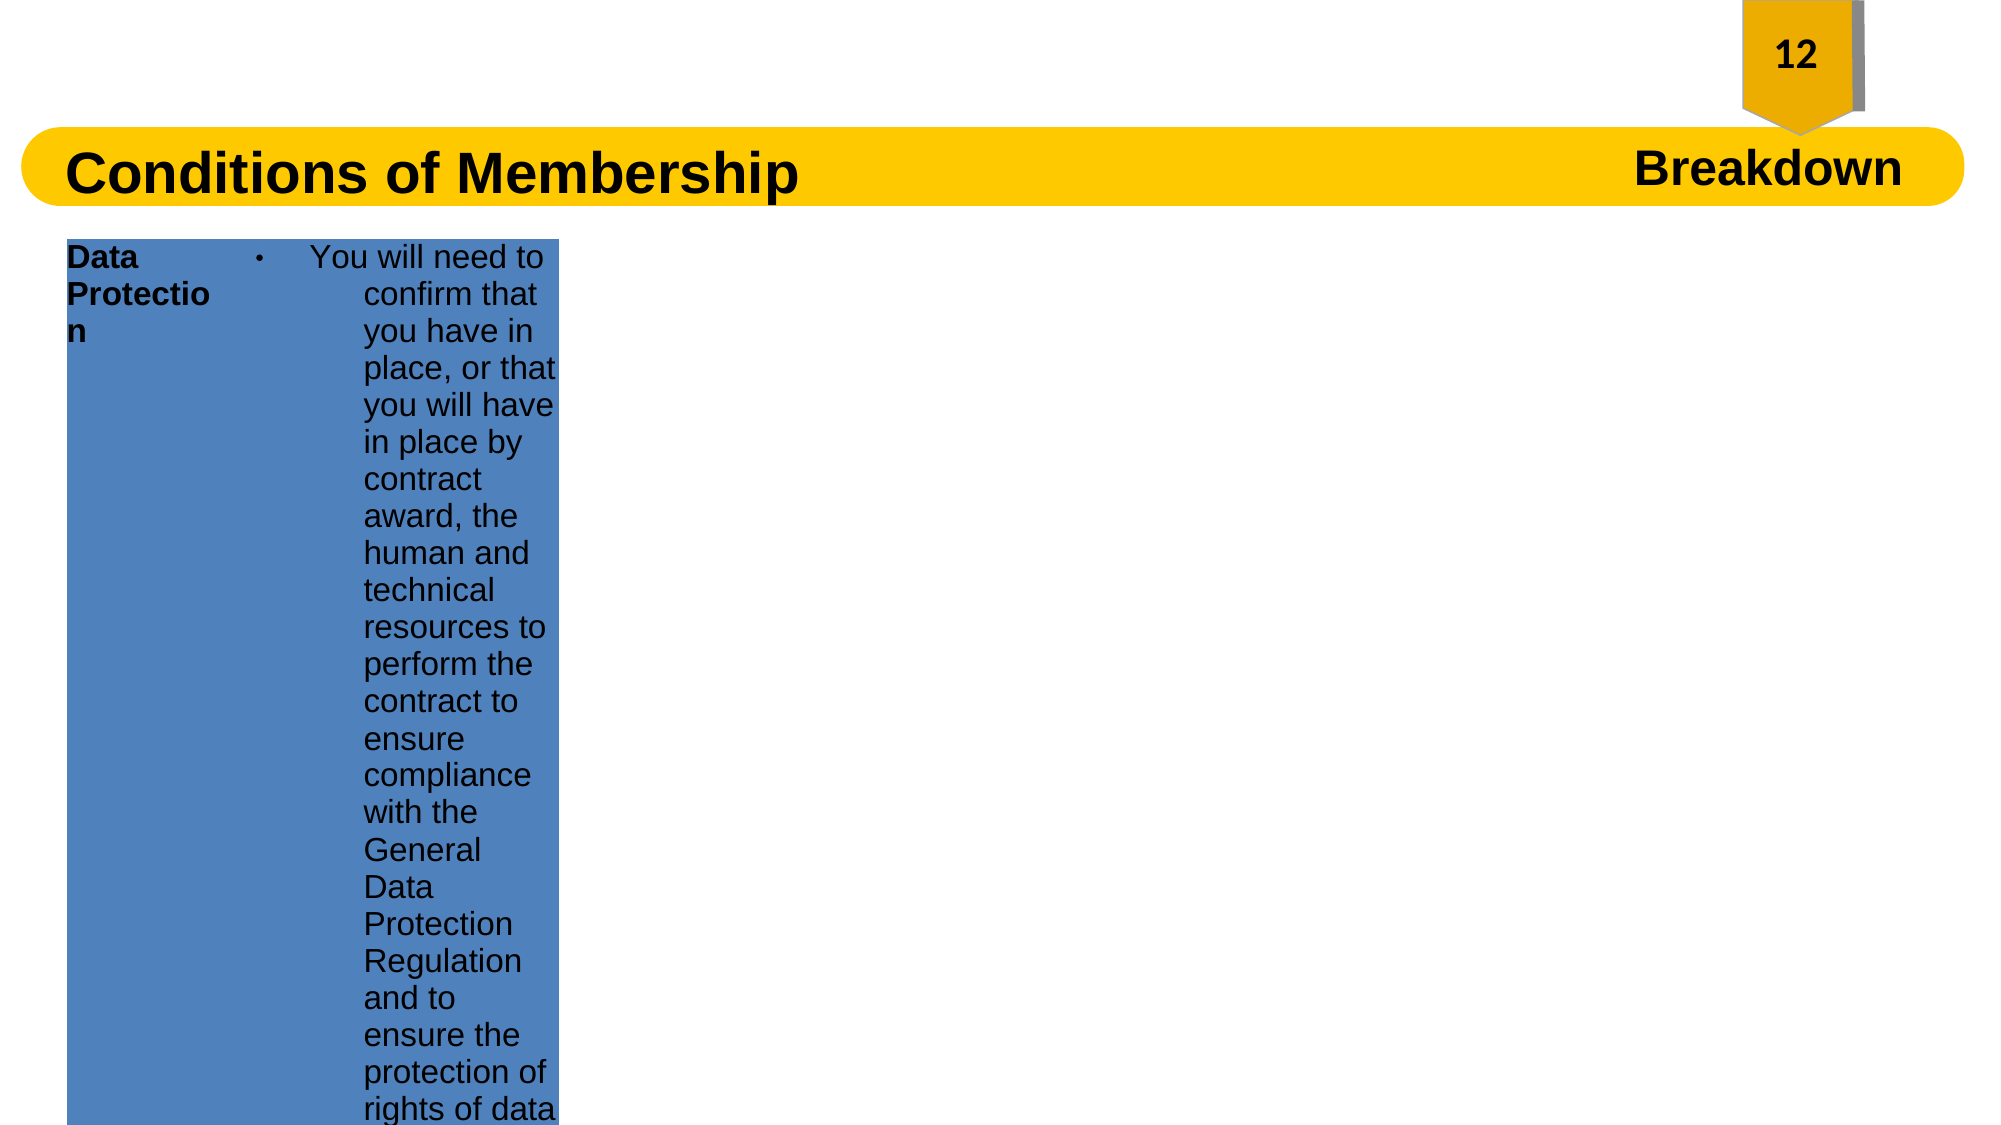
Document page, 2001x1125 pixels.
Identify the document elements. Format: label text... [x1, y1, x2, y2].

text_box 12 [1755, 9, 1837, 96]
title Breakdown [1638, 135, 1933, 209]
table_header Data Protection [67, 239, 214, 1125]
text_box [1743, 0, 1852, 136]
table_header You will need to confirm that you have in place, or that you will have in place by contract award, the human and technical resources to perform the contract to ensure compliance with the General Data Protection Regulation and to ensure the protection of rights of data subjects. [214, 239, 559, 1125]
title Conditions of Membership [65, 135, 1638, 274]
